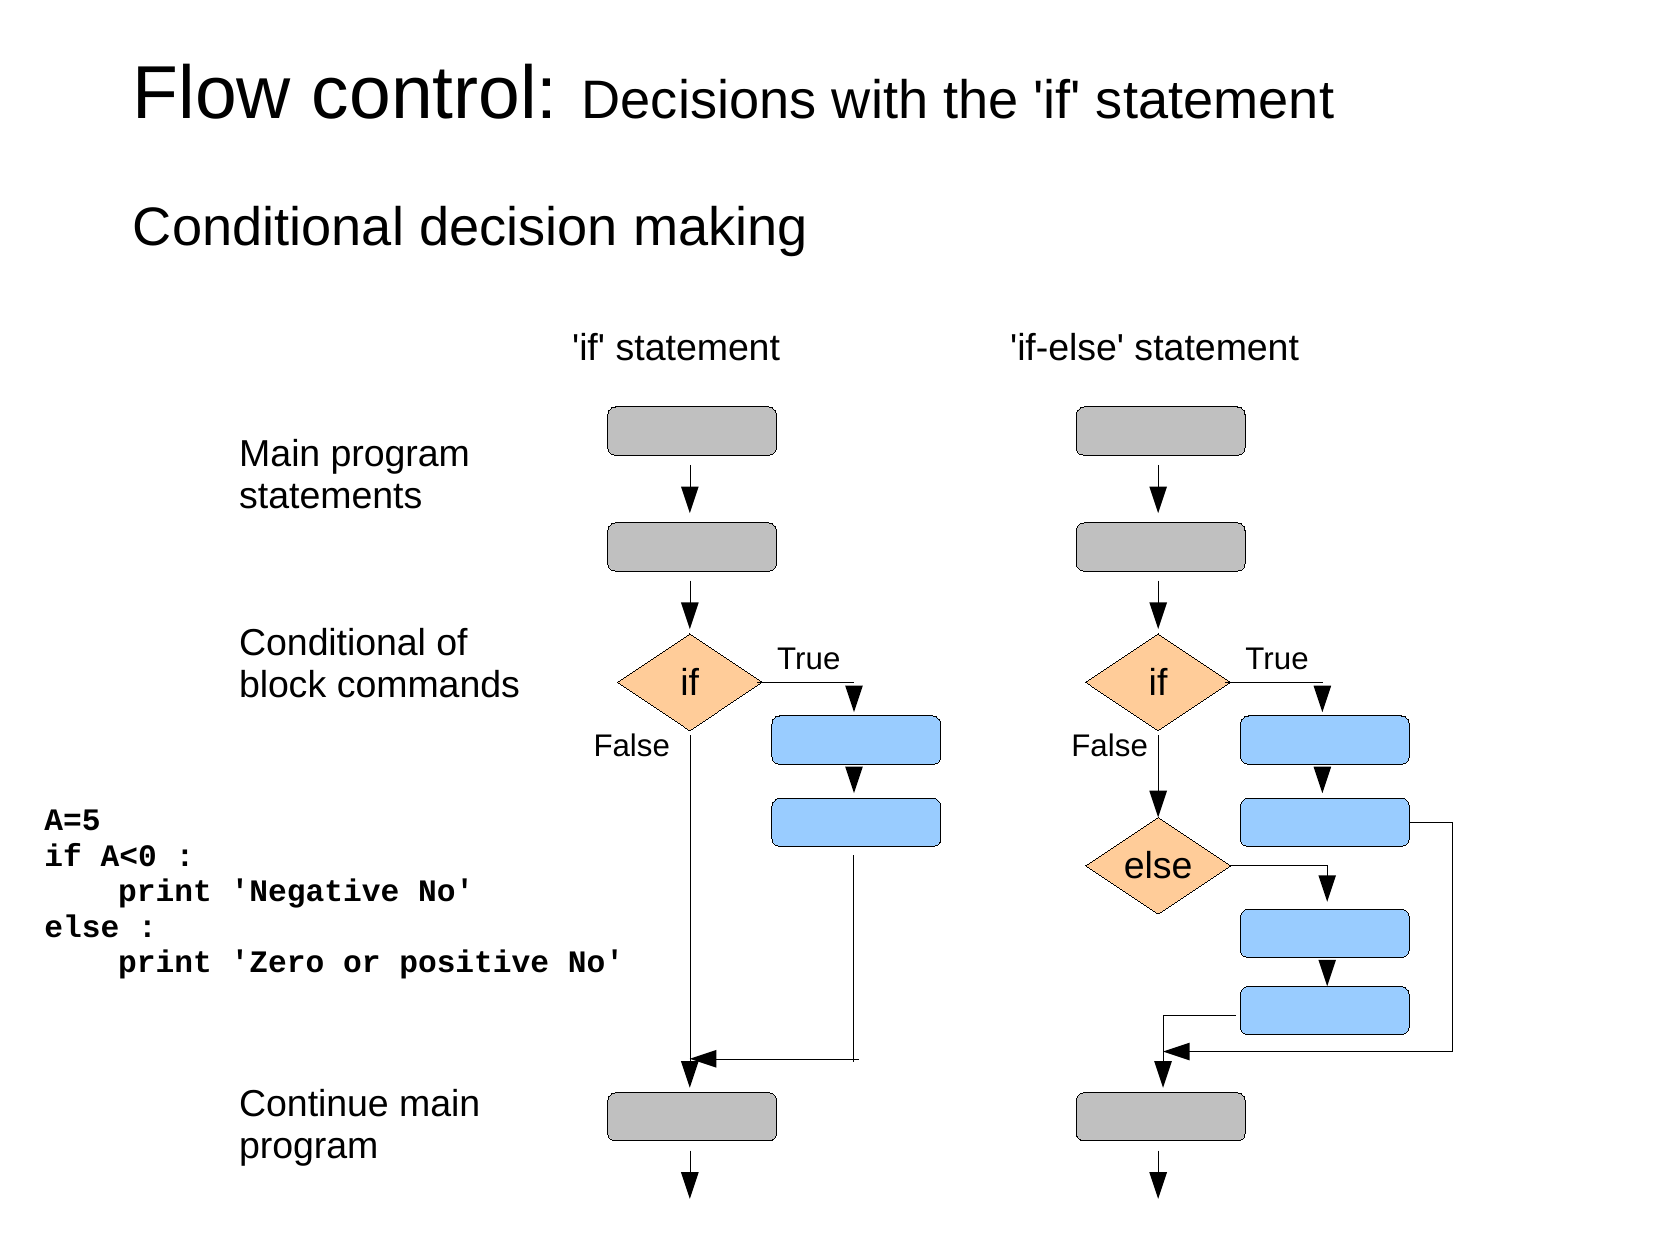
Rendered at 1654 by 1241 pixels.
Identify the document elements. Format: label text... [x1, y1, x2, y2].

text_box False [1056, 720, 1173, 771]
text_box [1076, 406, 1246, 456]
text_box [607, 1092, 777, 1141]
text_box True [1230, 633, 1328, 684]
text_box if [1085, 633, 1230, 721]
text_box else [1085, 817, 1231, 914]
text_box [1240, 798, 1410, 847]
text_box True [762, 633, 859, 684]
text_box Conditional of block commands [224, 614, 550, 714]
text_box 'if-else' statement [992, 318, 1317, 376]
text_box Continue main program [224, 1074, 550, 1174]
text_box [1076, 522, 1246, 572]
text_box 'if' statement [543, 318, 810, 376]
text_box if [617, 633, 762, 728]
text_box [607, 406, 777, 456]
text_box [1240, 715, 1410, 765]
text_box [1076, 1092, 1246, 1141]
text_box [1240, 986, 1410, 1035]
text_box Flow control: Decisions with the 'if' statement Conditional decision making [118, 35, 1565, 265]
text_box [1240, 909, 1410, 958]
text_box Main program statements [224, 425, 491, 524]
text_box [607, 522, 777, 572]
text_box [771, 715, 941, 765]
text_box [771, 798, 941, 847]
text_box A=5 if A<0 : print 'Negative No' else : print 'Zero or positive No' [29, 797, 650, 990]
text_box False [578, 720, 695, 771]
